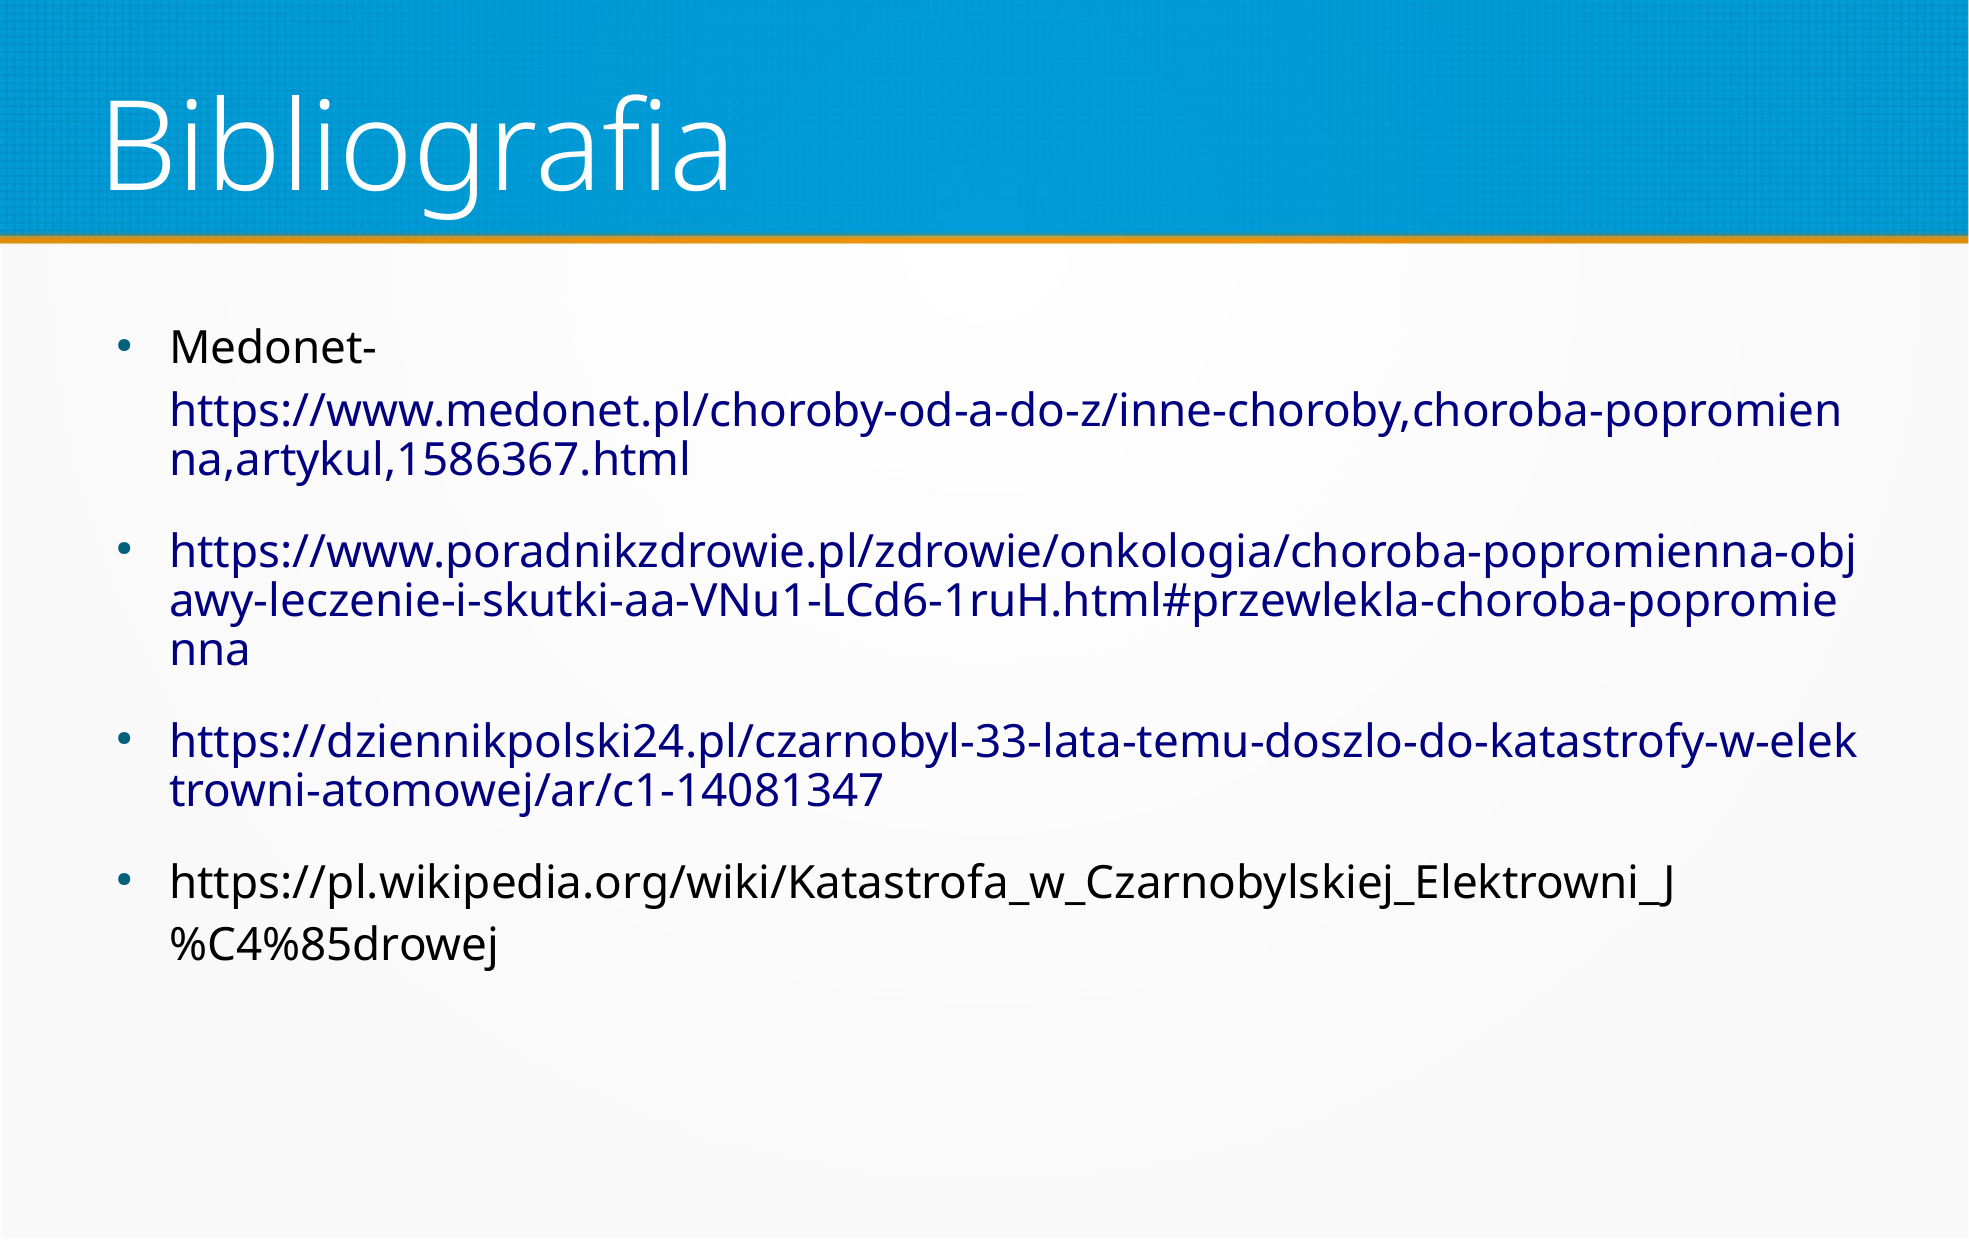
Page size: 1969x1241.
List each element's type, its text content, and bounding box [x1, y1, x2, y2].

title Bibliografia [98, 19, 1870, 227]
list Medonet- https://www.medonet.pl/choroby-od-a-do-z/inne-choroby,choroba-popromienna,artykul,1586367.html https://www.poradnikzdrowie.pl/zdrowie/onkologia/choroba-popromienna-objawy-leczenie-i-skutki-aa-VNu1-LCd6-1ruH.html#przewlekla-choroba-popromienna https://dziennikpolski24.pl/czarnobyl-33-lata-temu-doszlo-do-katastrofy-w-elektrowni-atomowej/ar/c1-14081347 https://pl.wikipedia.org/wiki/Katastrofa_w_Czarnobylskiej_Elektrowni_J%C4%85drowej [98, 315, 1861, 1081]
picture [0, 233, 1969, 1241]
